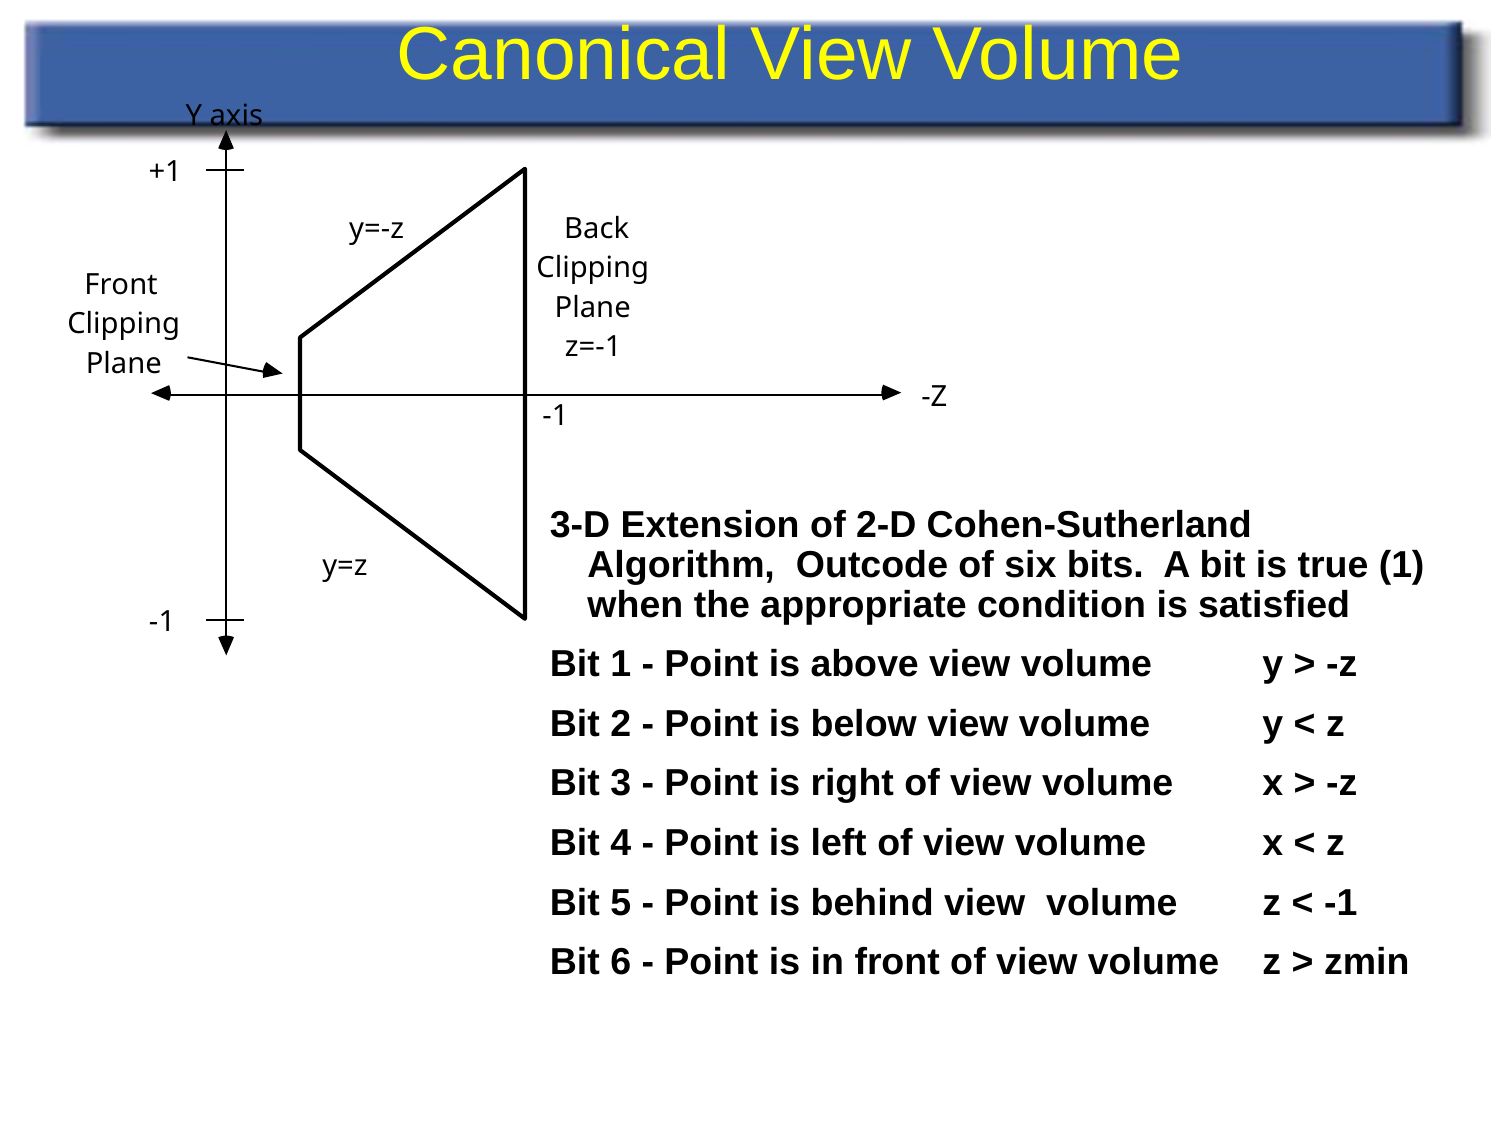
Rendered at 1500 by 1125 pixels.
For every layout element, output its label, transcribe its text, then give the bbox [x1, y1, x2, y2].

text_box z=-1 [550, 320, 637, 371]
text_box Plane [539, 280, 646, 366]
text_box -1 [527, 389, 584, 439]
text_box Clipping [52, 297, 196, 383]
text_box Plane [71, 337, 178, 387]
text_box [151, 387, 171, 401]
text_box Y axis [163, 89, 278, 139]
text_box Back [549, 201, 645, 241]
text_box y=-z [334, 201, 420, 252]
text_box Clipping [521, 241, 665, 326]
text_box -Z [906, 370, 963, 421]
text_box Front [69, 258, 173, 297]
text_box [881, 384, 902, 401]
text_box [218, 635, 234, 656]
list 3-D Extension of 2-D Cohen-Sutherland Algorithm, Outcode of six bits. A bit is true (1) when the appropriate condition is satisfied Bit 1 - Point is above view volume y > -z Bit 2 - Point is below view volume y < z Bit 3 - Point is right of view volume x > -z Bit 4 - Point is left of view volume x < z Bit 5 - Point is behind view volume z < -1 Bit 6 - Point is in front of view volume z > zmin [539, 502, 1450, 987]
text_box [262, 362, 283, 378]
text_box -1 [134, 595, 191, 646]
text_box +1 [133, 145, 198, 196]
picture [23, 18, 1491, 146]
text_box [218, 130, 234, 150]
text_box y=z [307, 539, 383, 589]
title Canonical View Volume [383, 0, 1197, 99]
